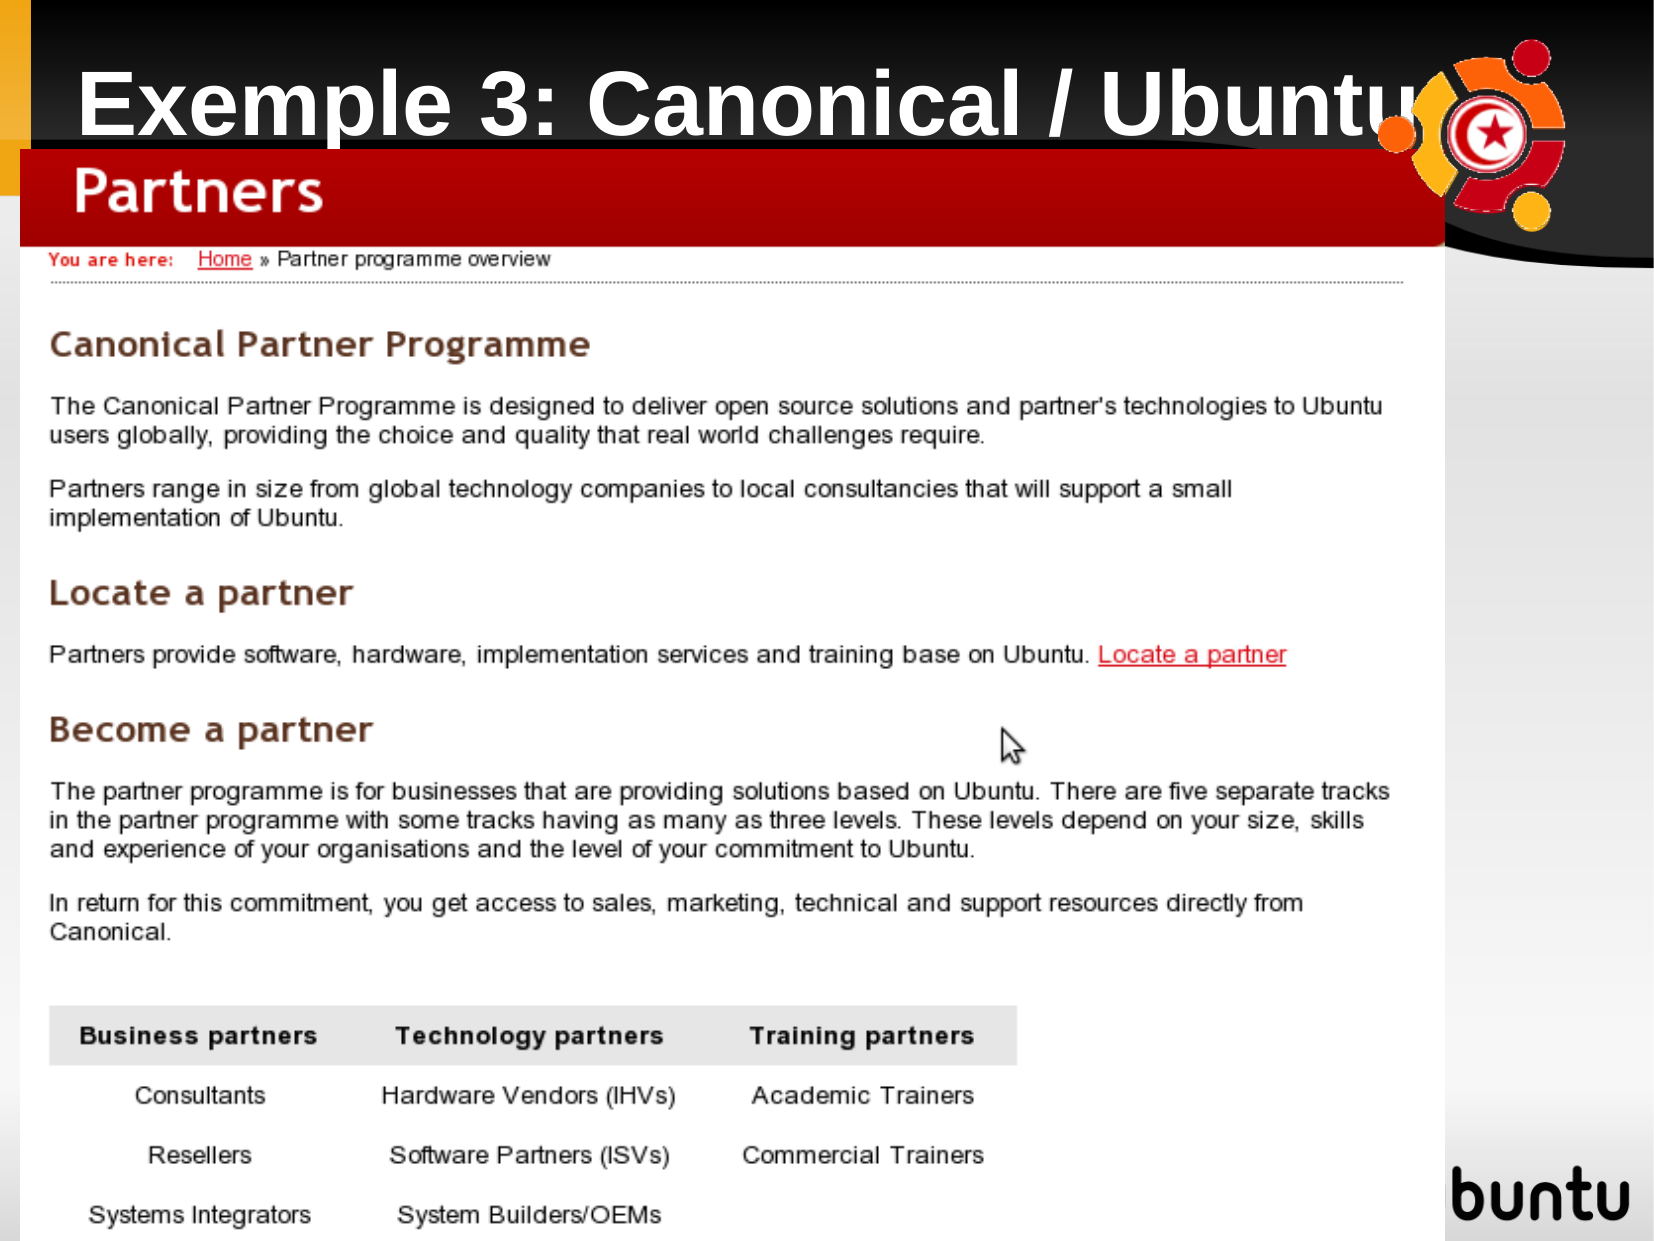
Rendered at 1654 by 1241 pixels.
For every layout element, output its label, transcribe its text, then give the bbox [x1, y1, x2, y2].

title Exemple 3: Canonical / Ubuntu [76, 7, 1565, 149]
picture [0, 0, 1654, 1241]
